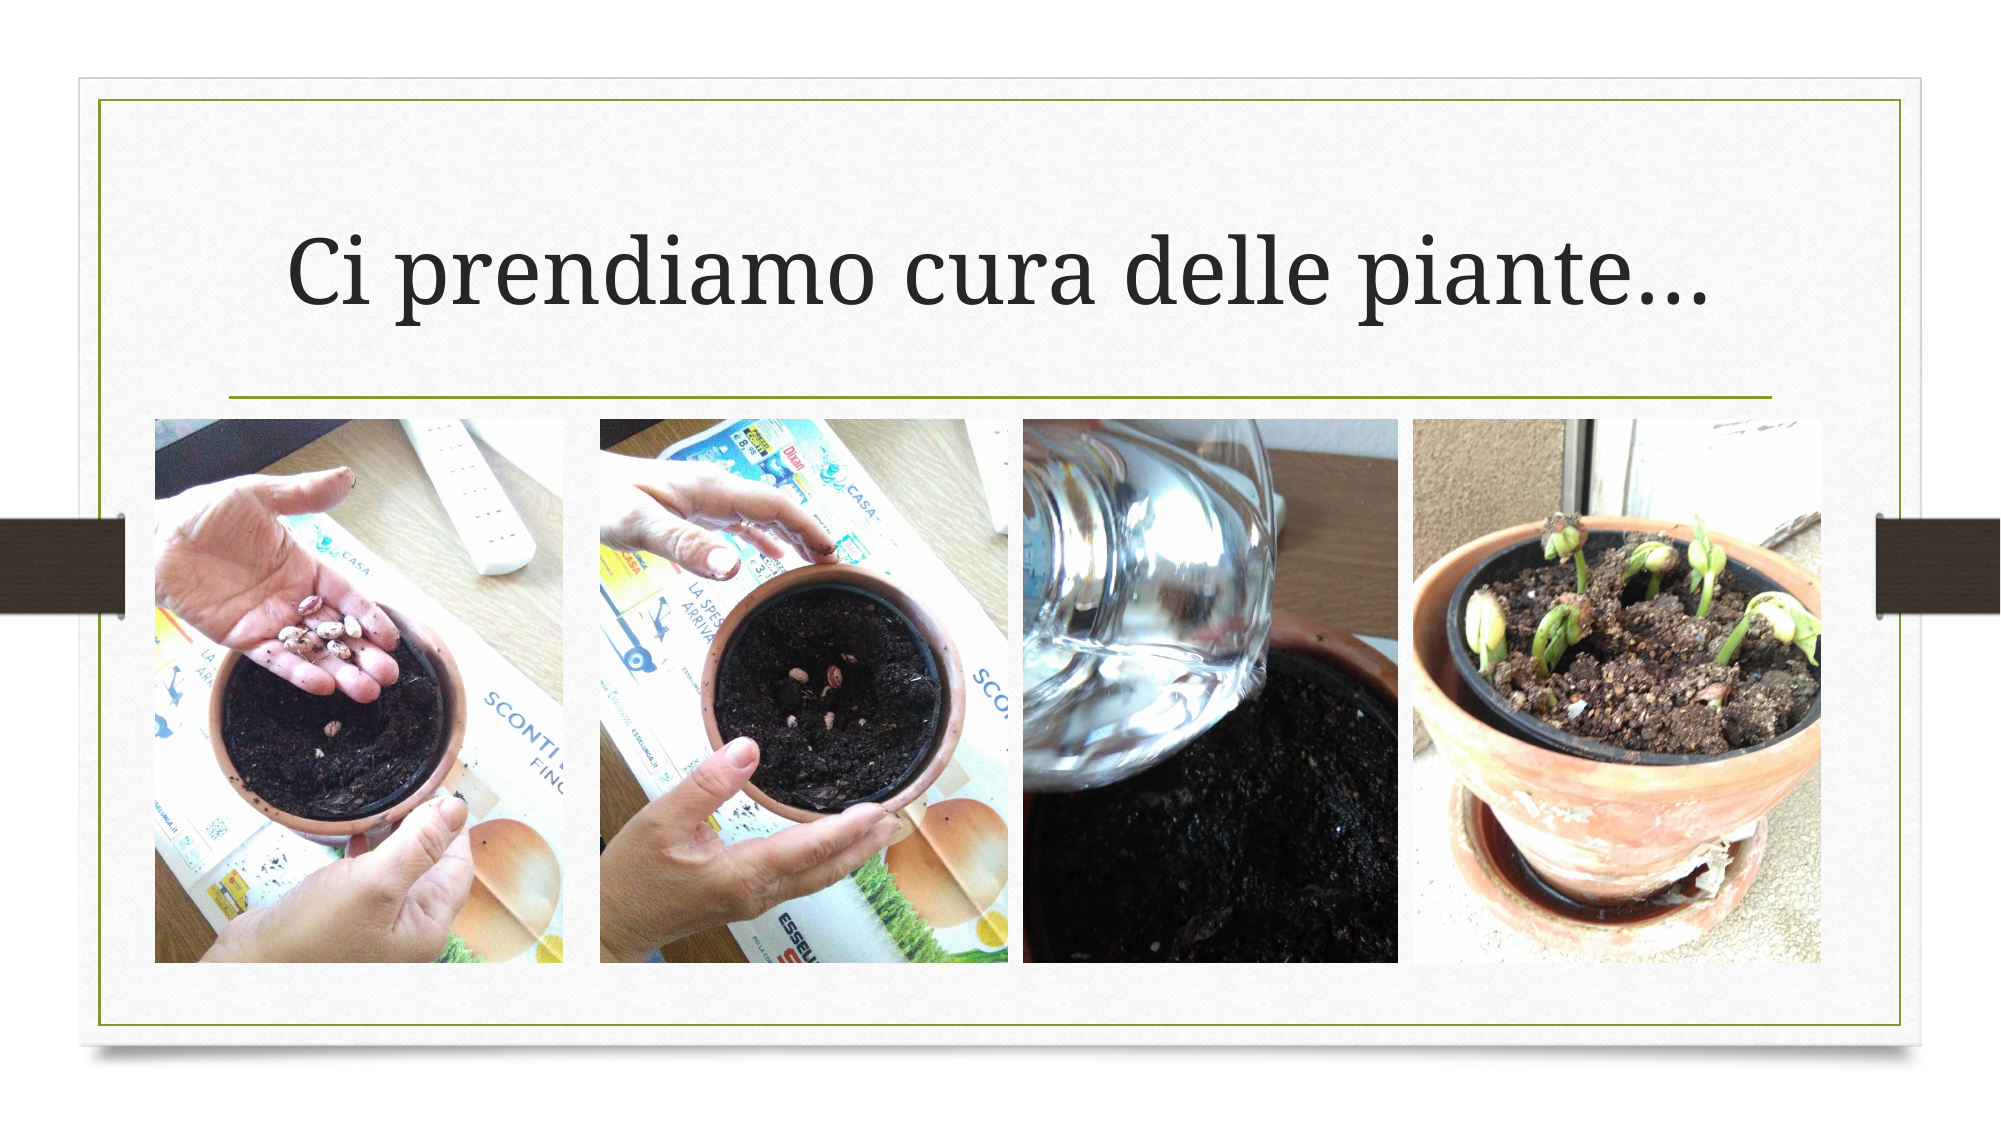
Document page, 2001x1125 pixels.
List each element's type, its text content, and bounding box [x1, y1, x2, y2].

title Ci prendiamo cura delle piante… [212, 161, 1788, 376]
picture [0, 0, 2001, 1125]
